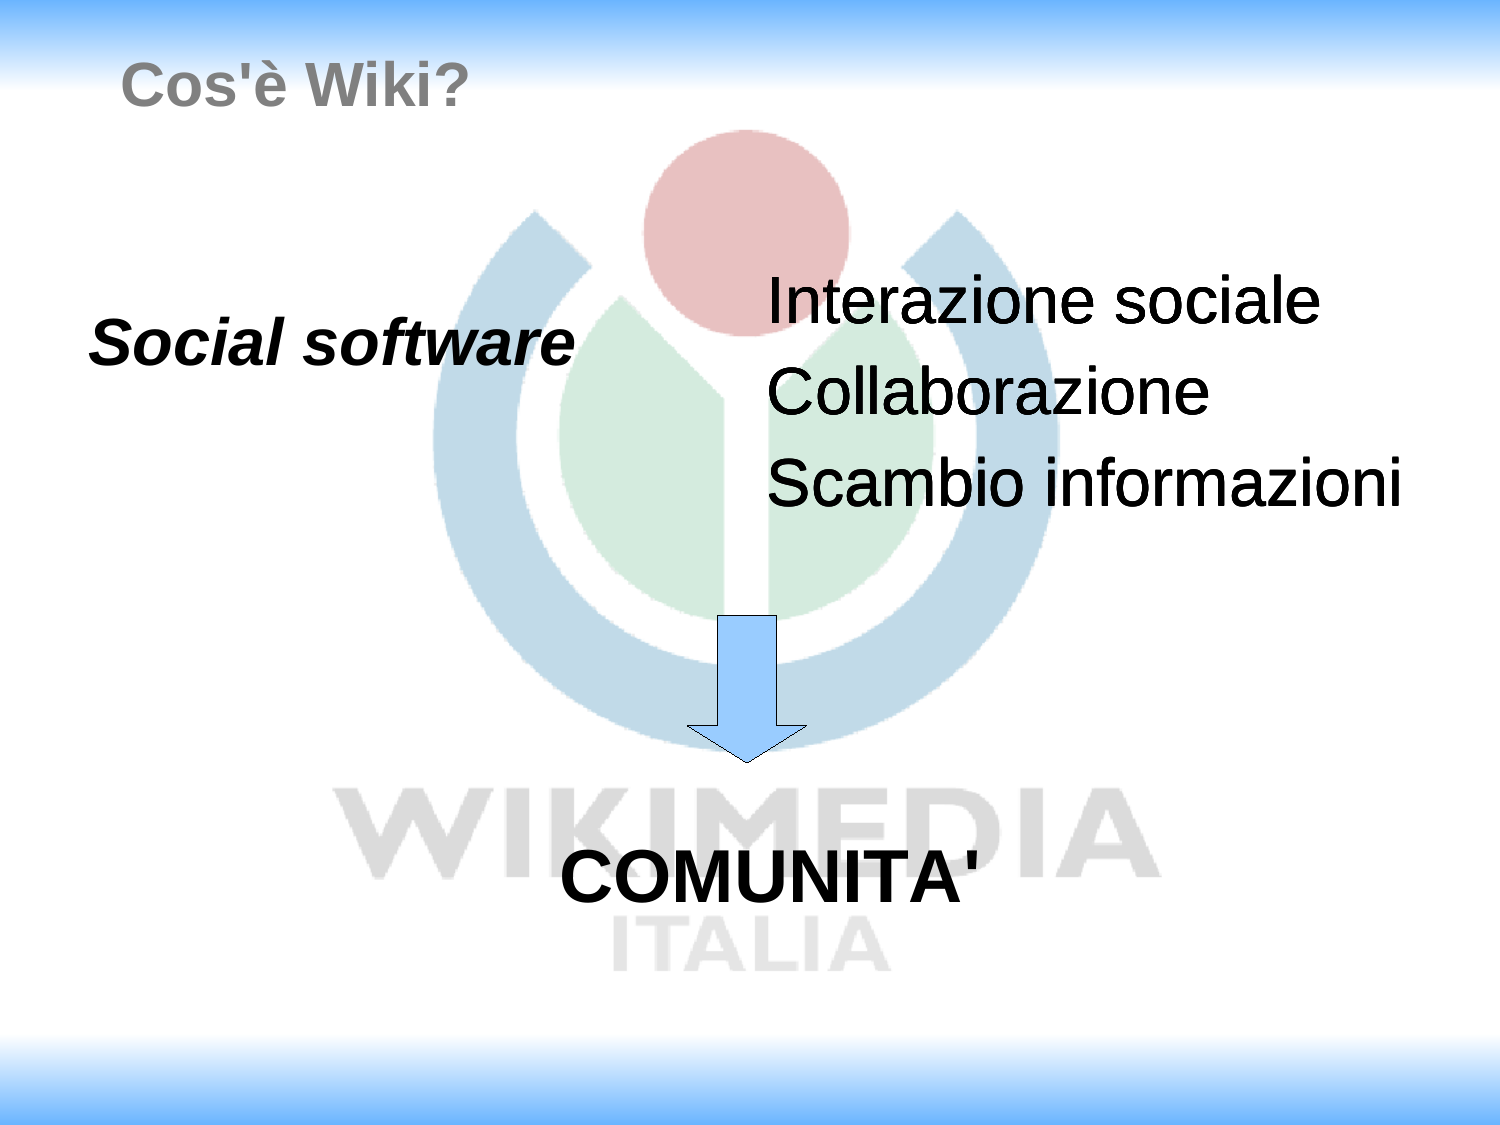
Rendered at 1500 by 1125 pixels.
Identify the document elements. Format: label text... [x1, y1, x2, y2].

text_box Social software [54, 294, 735, 497]
picture [75, 91, 1426, 1034]
text_box [0, 1034, 1500, 1125]
list Interazione sociale Collaborazione Scambio informazioni [766, 262, 1426, 621]
text_box [687, 615, 807, 763]
text_box Cos'è Wiki? [120, 50, 1479, 120]
text_box [0, 0, 1500, 91]
text_box COMUNITA' [544, 823, 1023, 1036]
